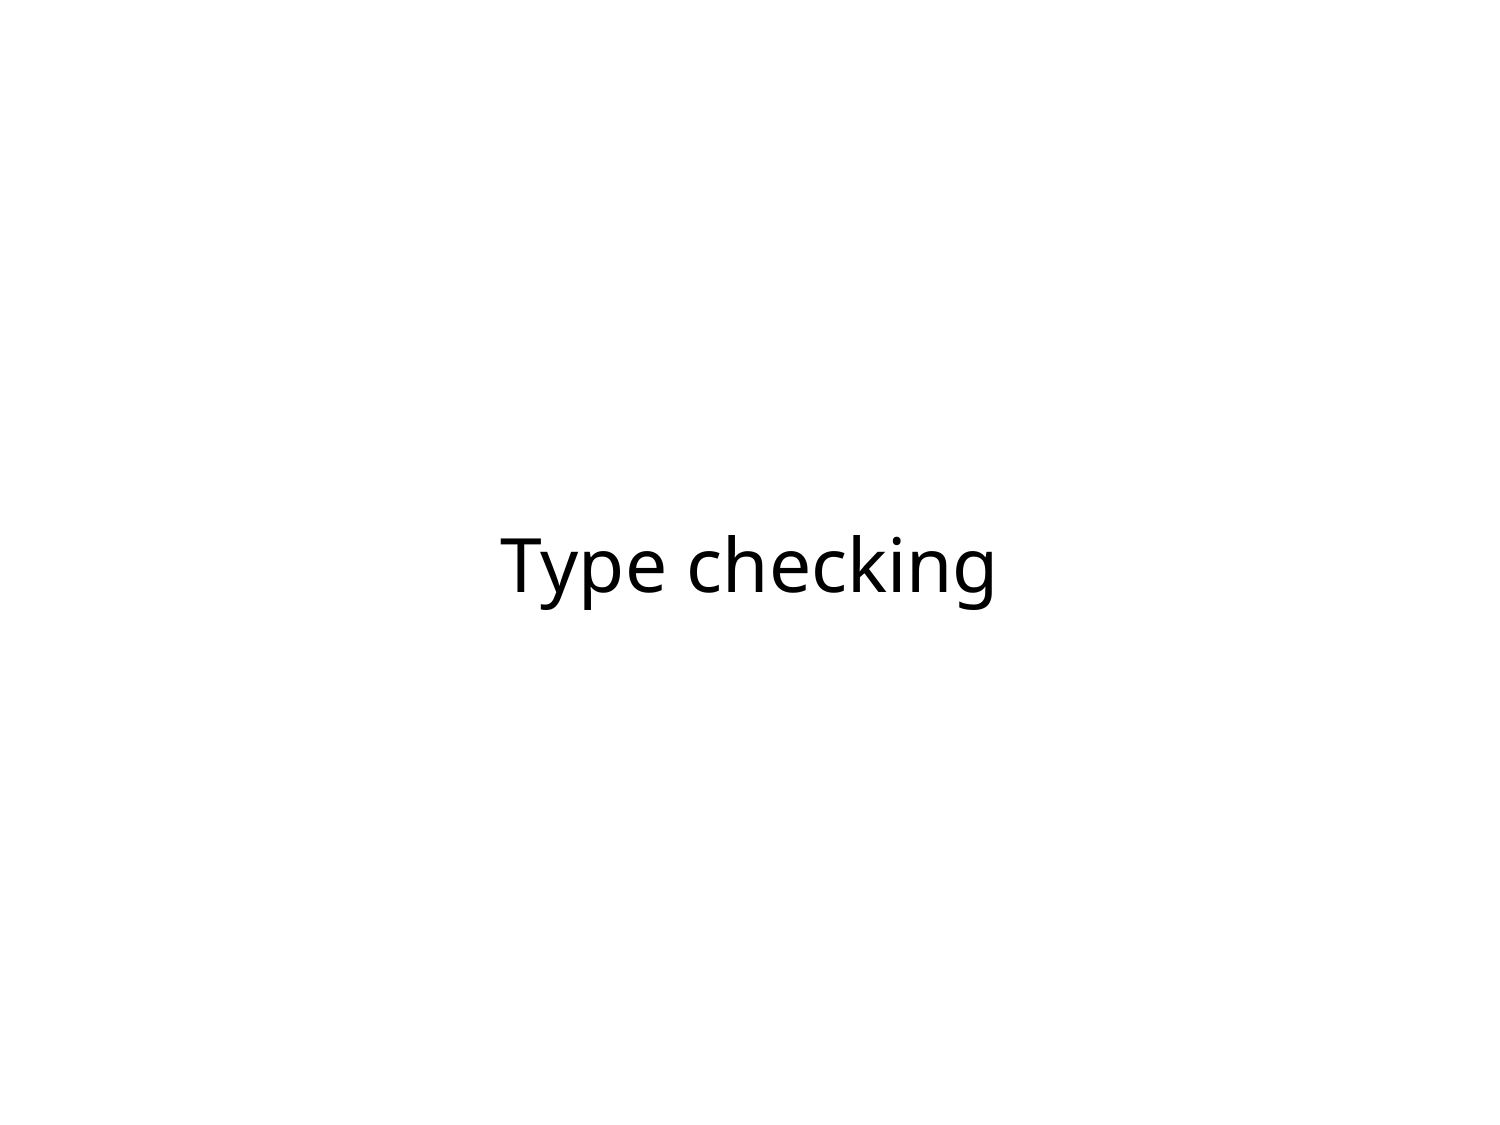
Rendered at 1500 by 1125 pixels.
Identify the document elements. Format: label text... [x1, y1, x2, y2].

title Type checking [51, 470, 1449, 655]
